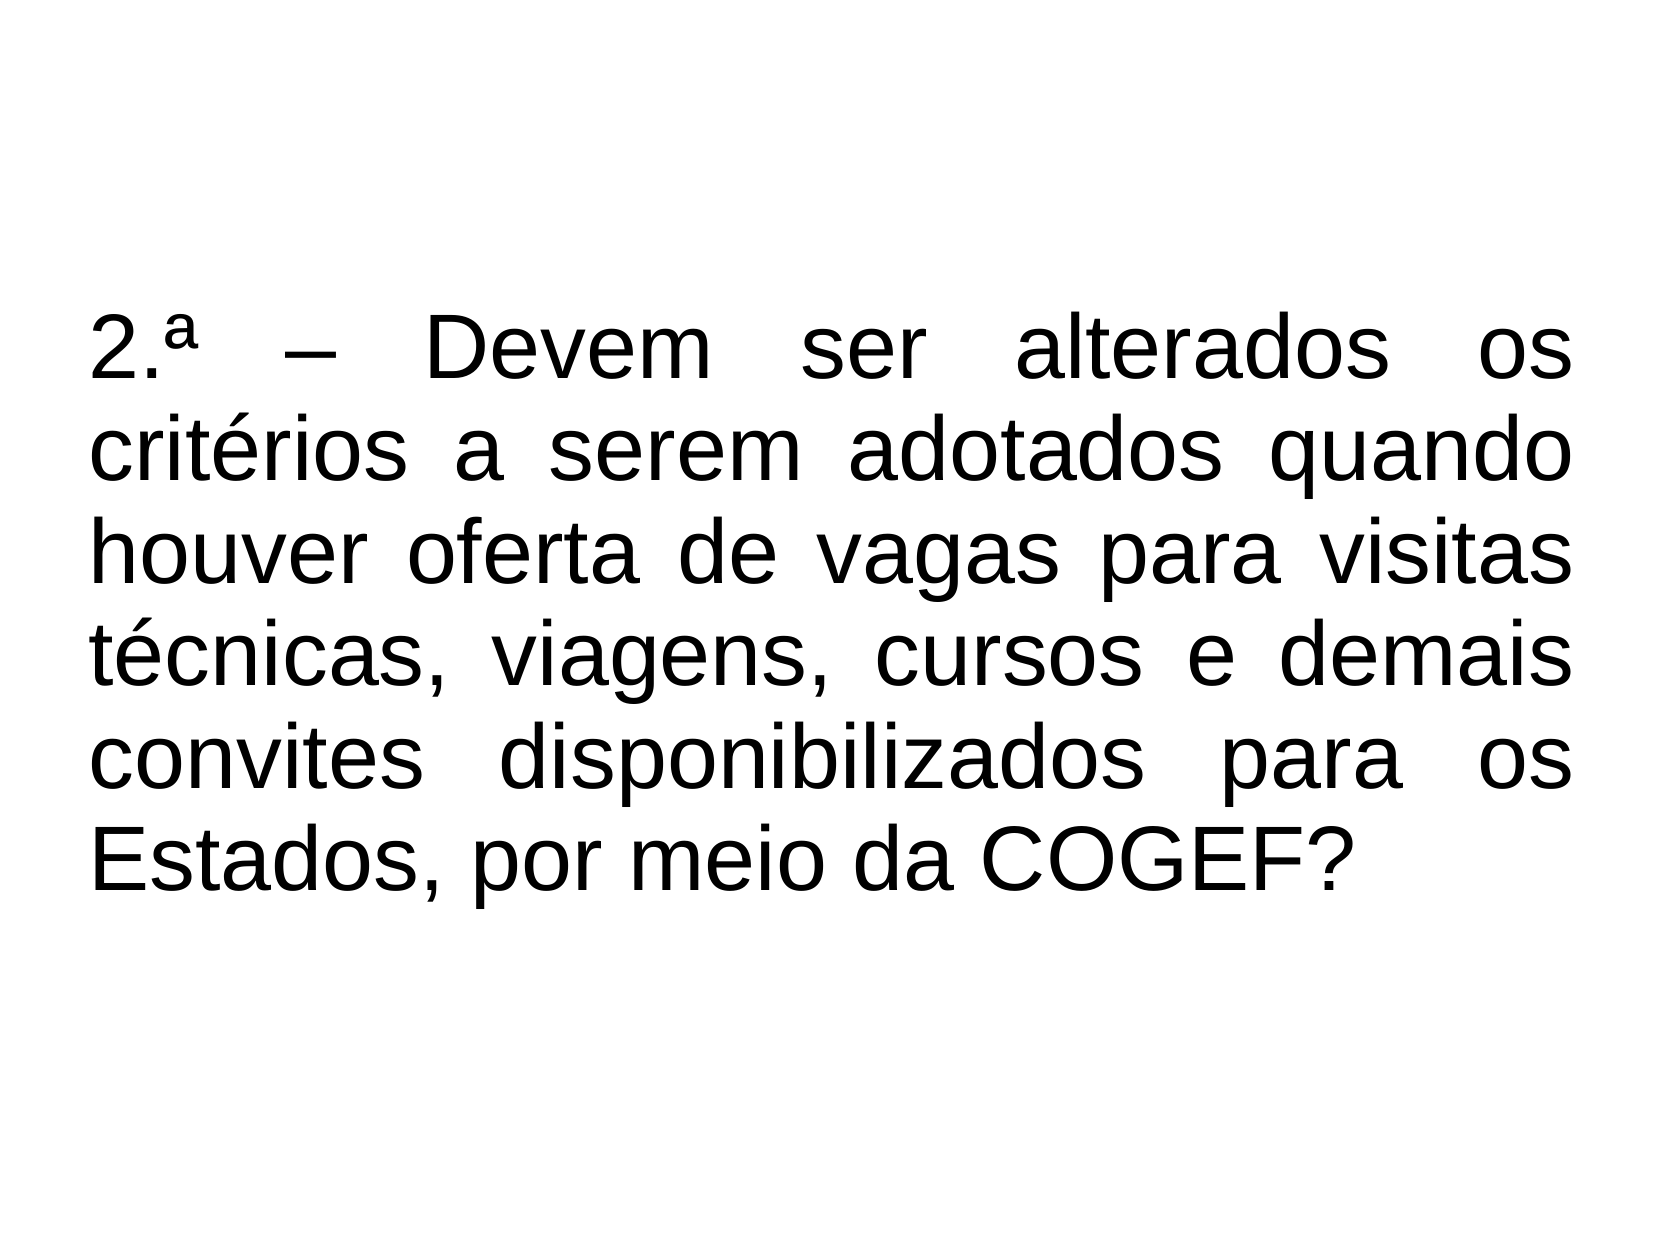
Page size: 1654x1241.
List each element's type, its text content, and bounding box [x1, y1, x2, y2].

title 2.ª – Devem ser alterados os critérios a serem adotados quando houver oferta de vagas para visitas técnicas, viagens, cursos e demais convites disponibilizados para os Estados, por meio da COGEF? [88, 177, 1577, 1029]
